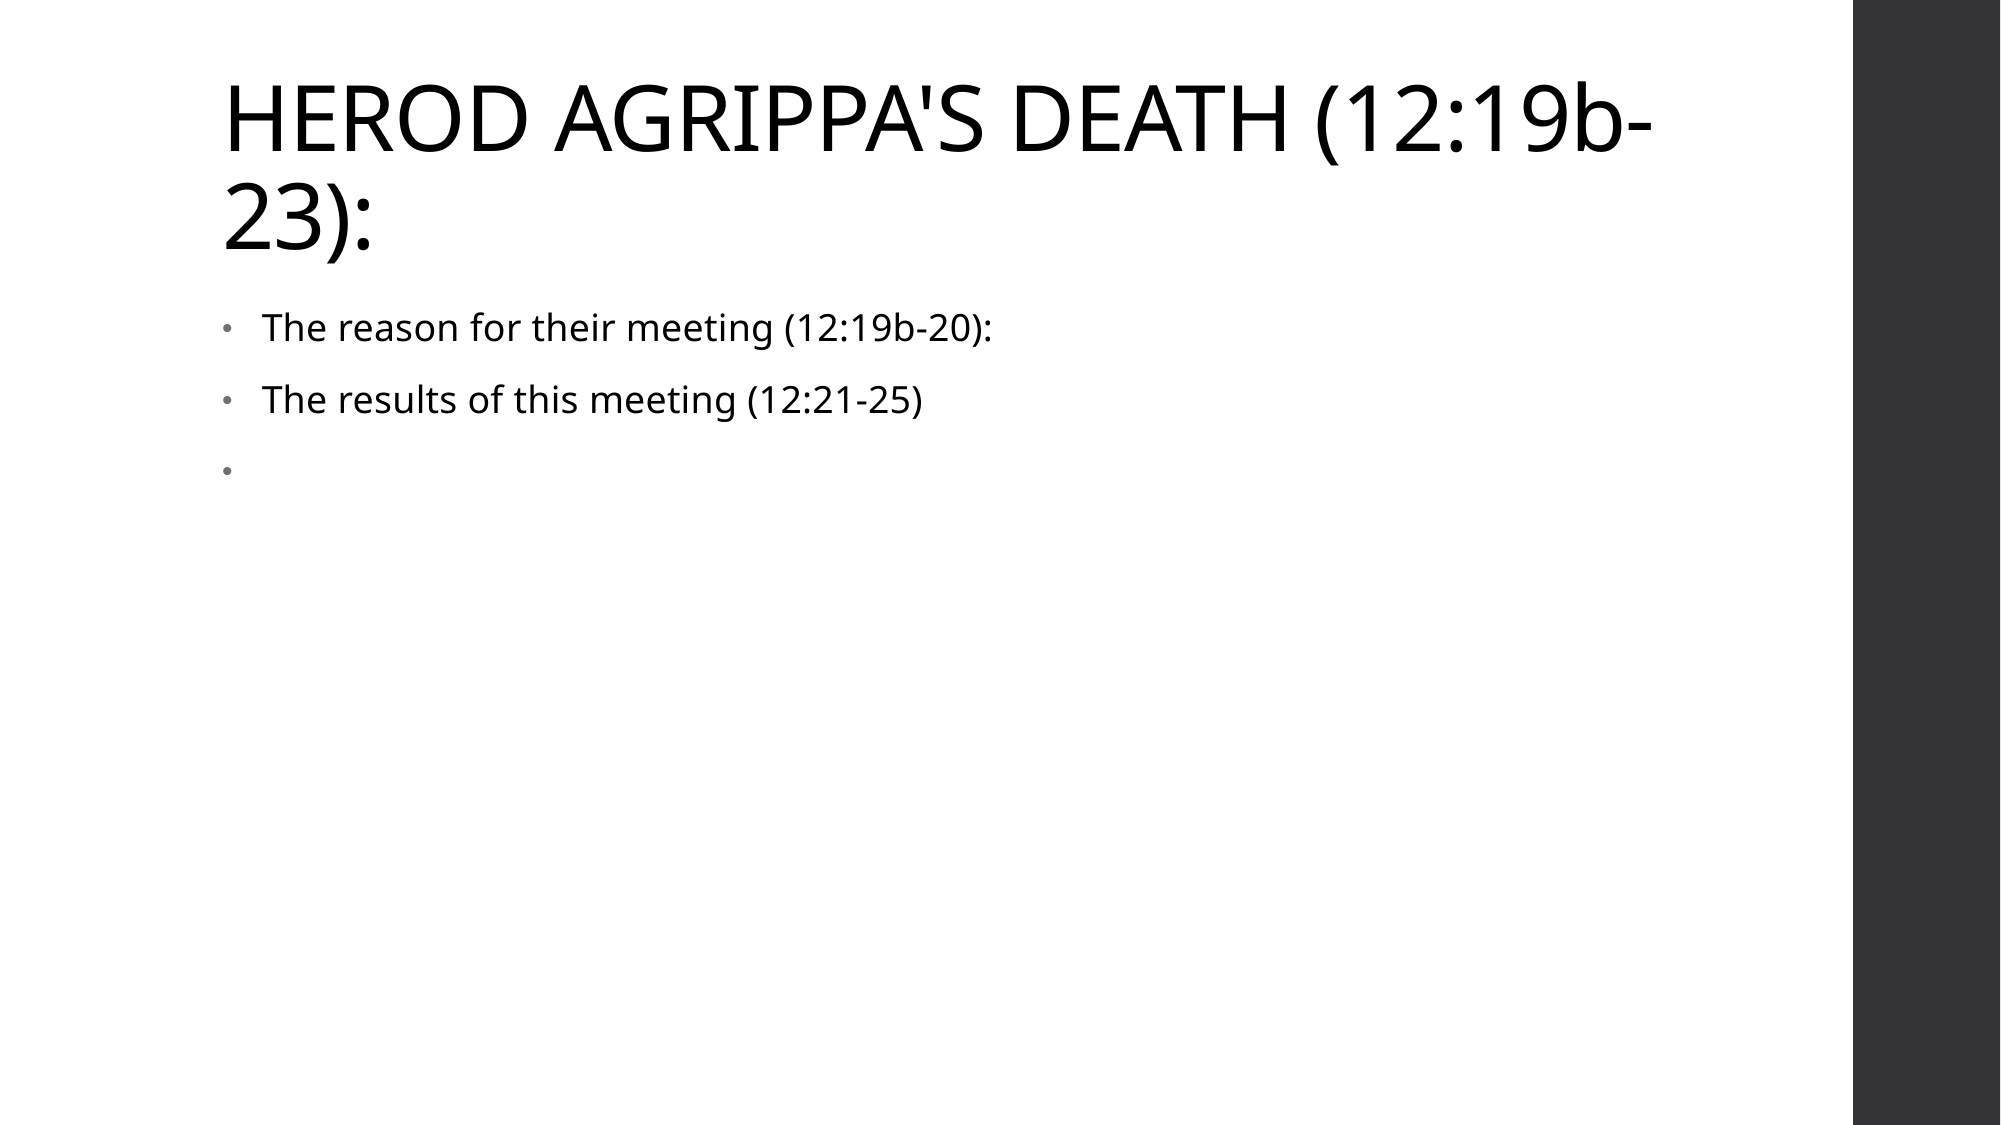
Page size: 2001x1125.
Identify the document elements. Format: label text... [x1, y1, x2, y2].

title HEROD AGRIPPA'S DEATH (12:19b-23): [206, 60, 1797, 278]
list The reason for their meeting (12:19b-20): The results of this meeting (12:21-25) [206, 299, 1617, 1014]
